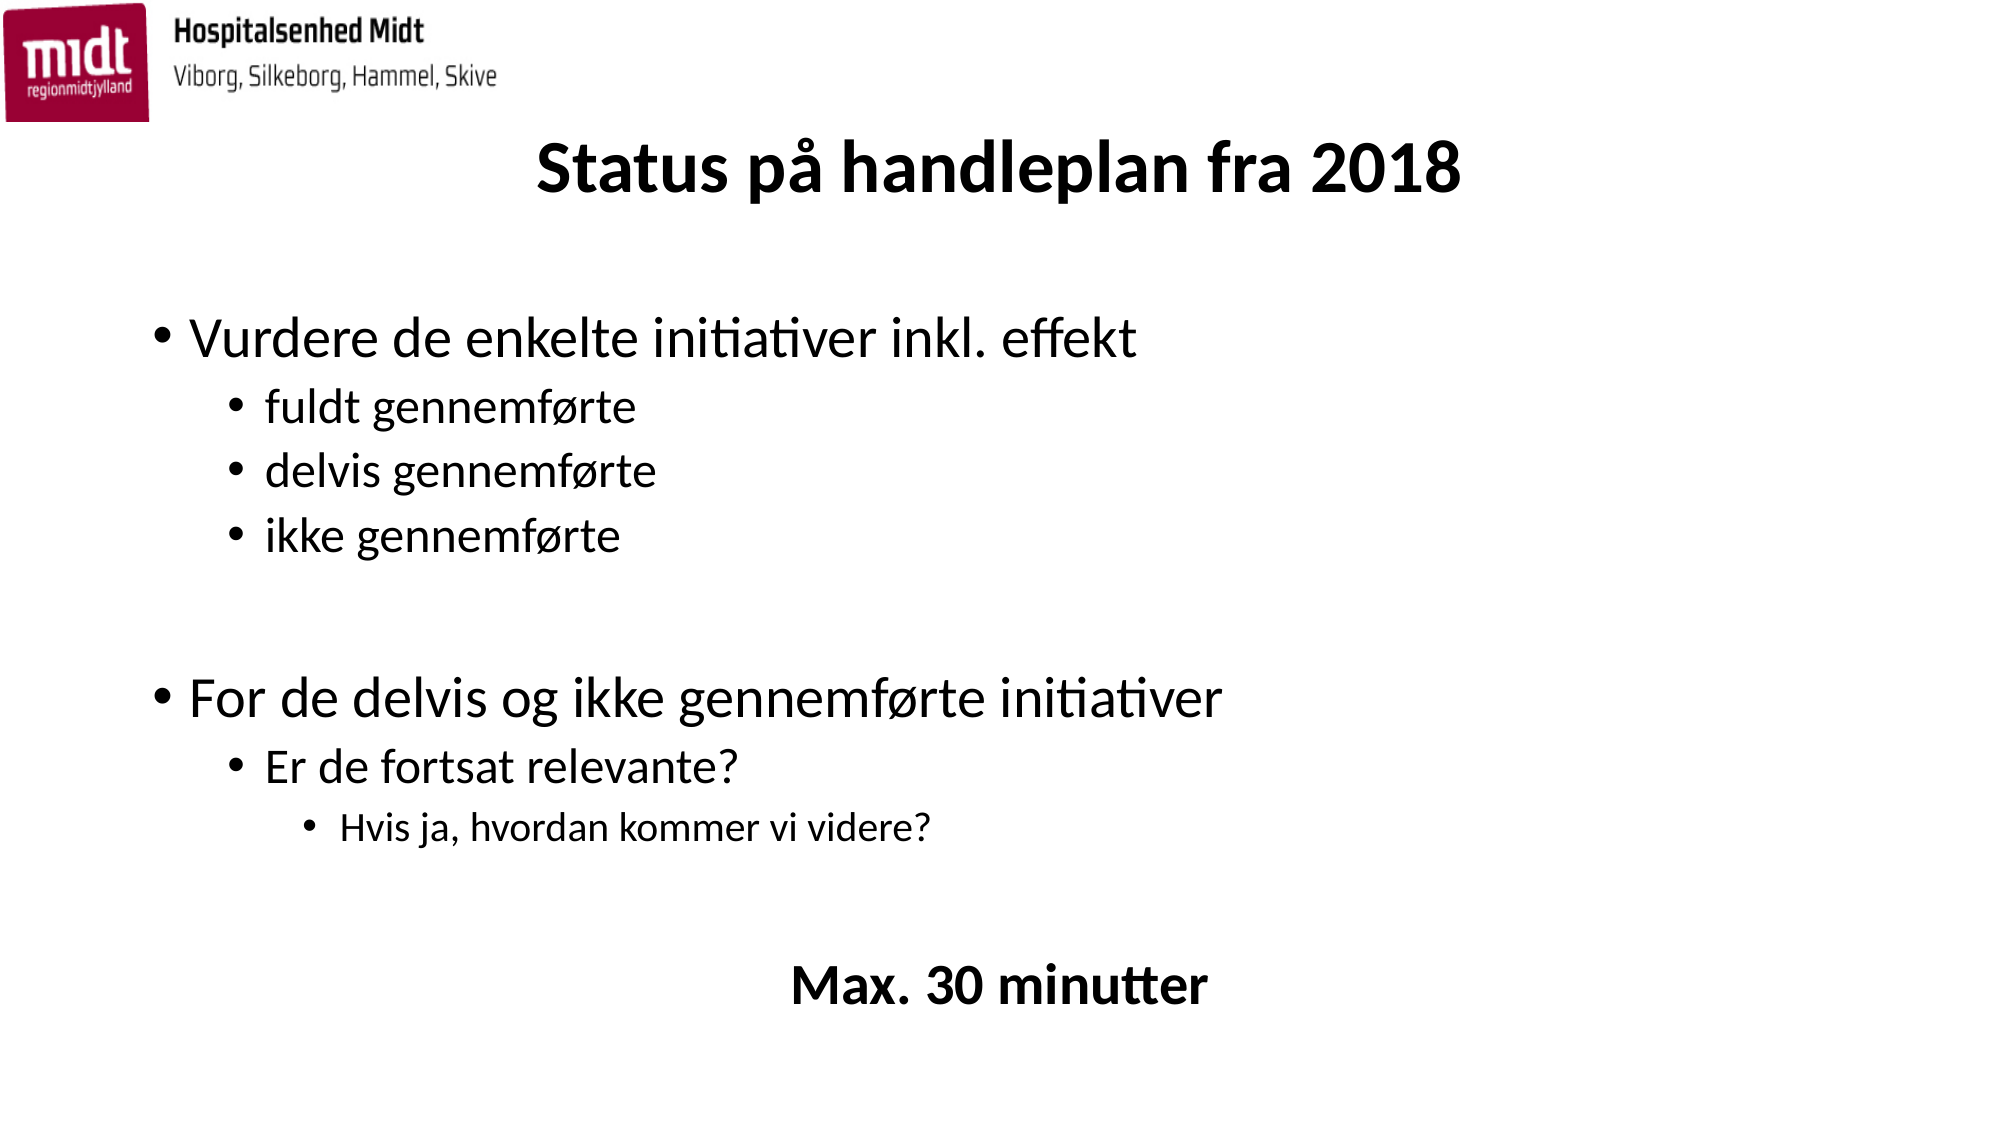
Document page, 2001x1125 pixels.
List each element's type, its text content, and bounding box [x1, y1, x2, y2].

list Vurdere de enkelte initiativer inkl. effekt fuldt gennemførte delvis gennemførte ikke gennemførte For de delvis og ikke gennemførte initiativer Er de fortsat relevante? Hvis ja, hvordan kommer vi videre? Max. 30 minutter [137, 299, 1863, 1014]
picture [0, 0, 510, 122]
title Status på handleplan fra 2018 [137, 59, 1863, 278]
